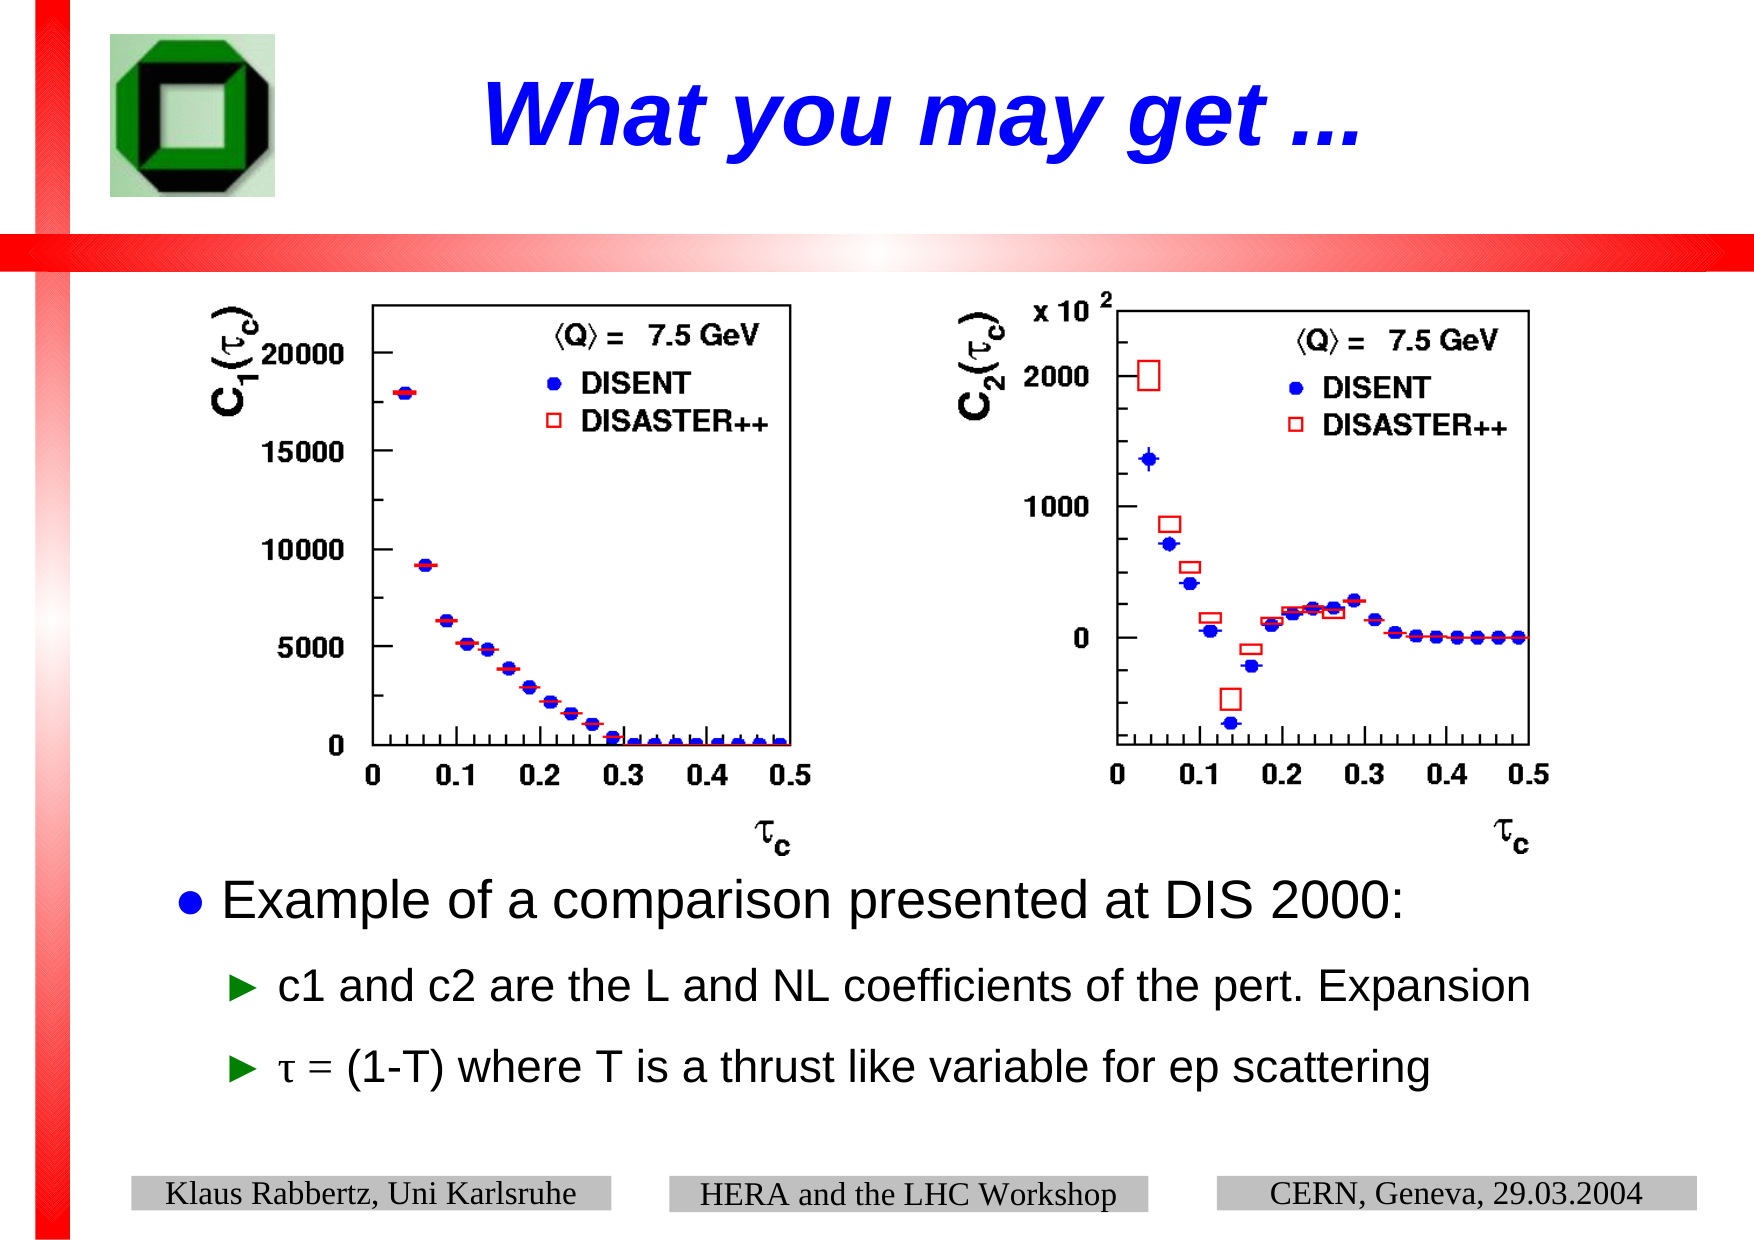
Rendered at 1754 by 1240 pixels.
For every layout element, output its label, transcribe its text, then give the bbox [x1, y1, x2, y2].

picture [110, 34, 275, 197]
picture [949, 282, 1566, 854]
list ● Example of a comparison presented at DIS 2000: ► c1 and c2 are the L and NL coefficients of the pert. Expansion ► τ = (1-T) where T is a thrust like variable for ep scattering [162, 869, 1661, 1136]
picture [202, 276, 828, 856]
title What you may get ... [282, 10, 1566, 218]
